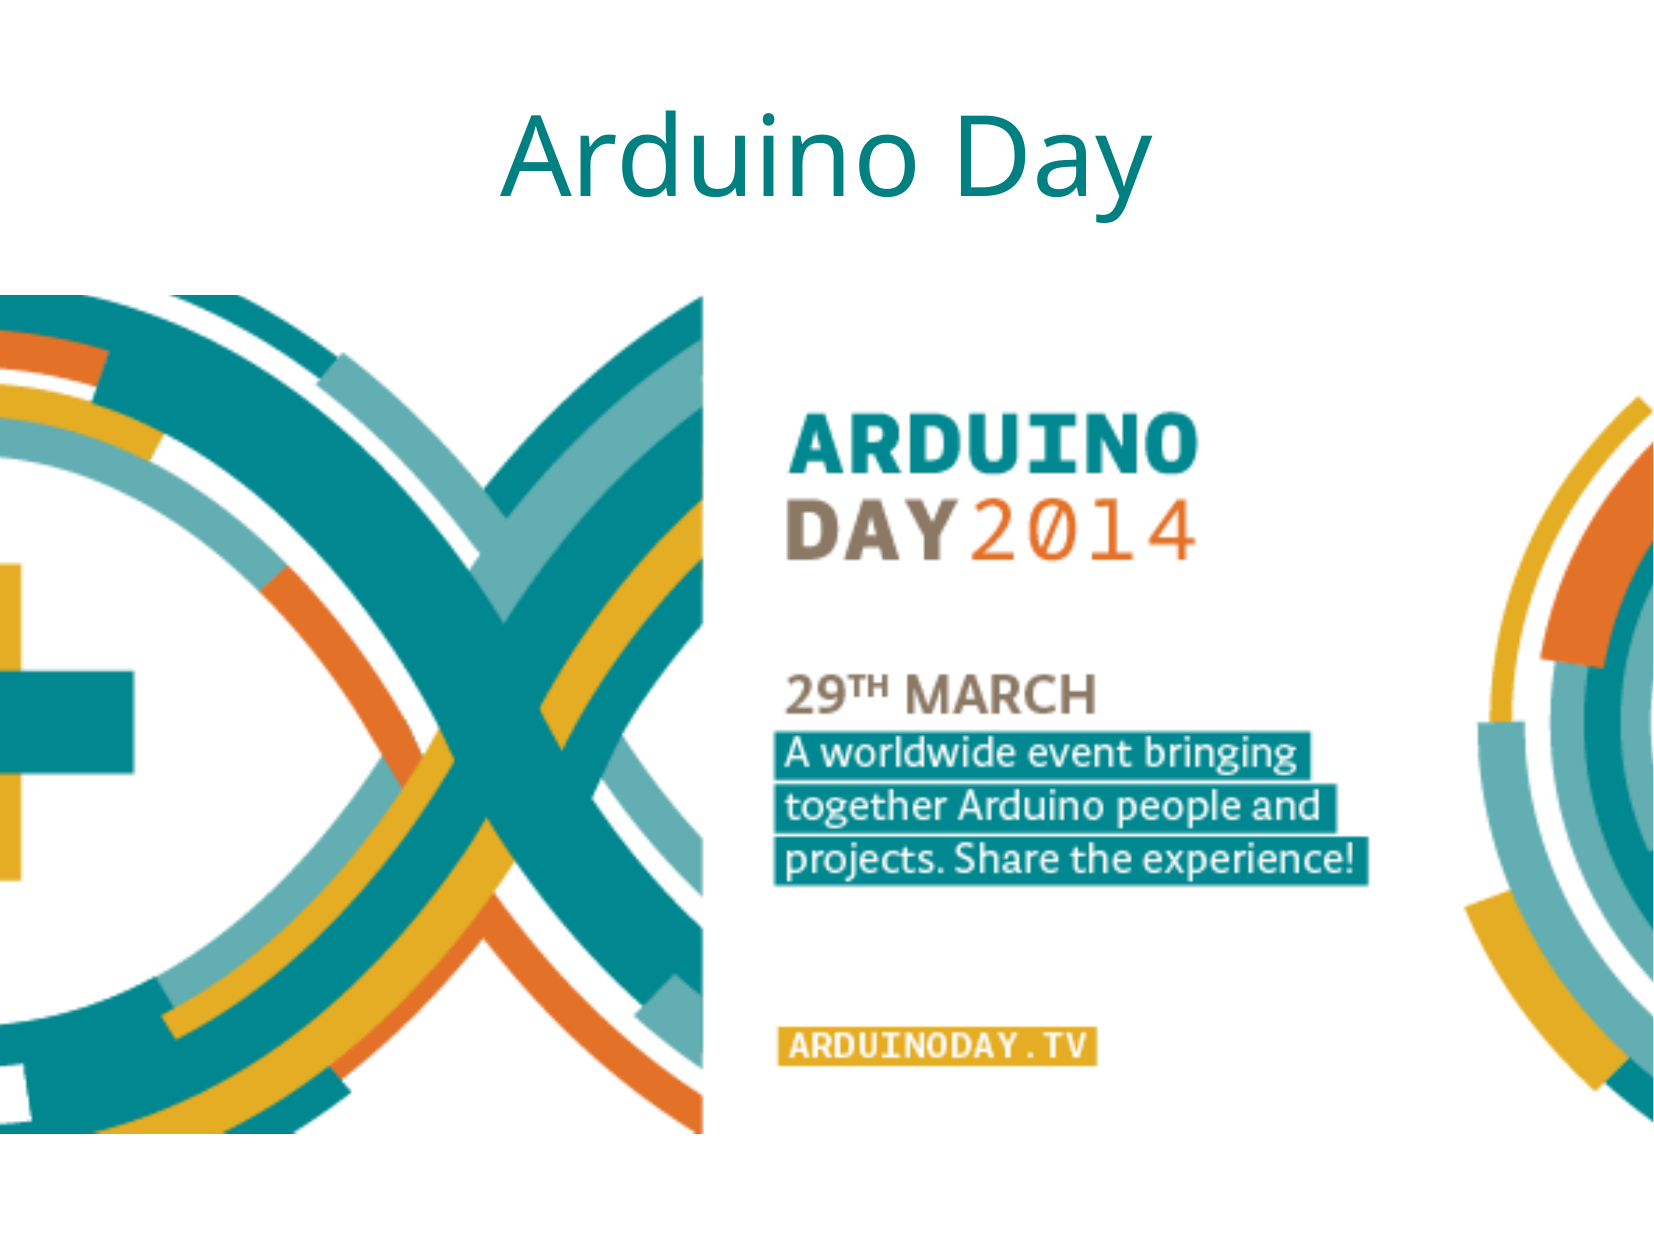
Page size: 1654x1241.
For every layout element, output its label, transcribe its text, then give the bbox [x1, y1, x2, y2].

title Arduino Day [82, 49, 1571, 257]
picture [0, 295, 1654, 1134]
